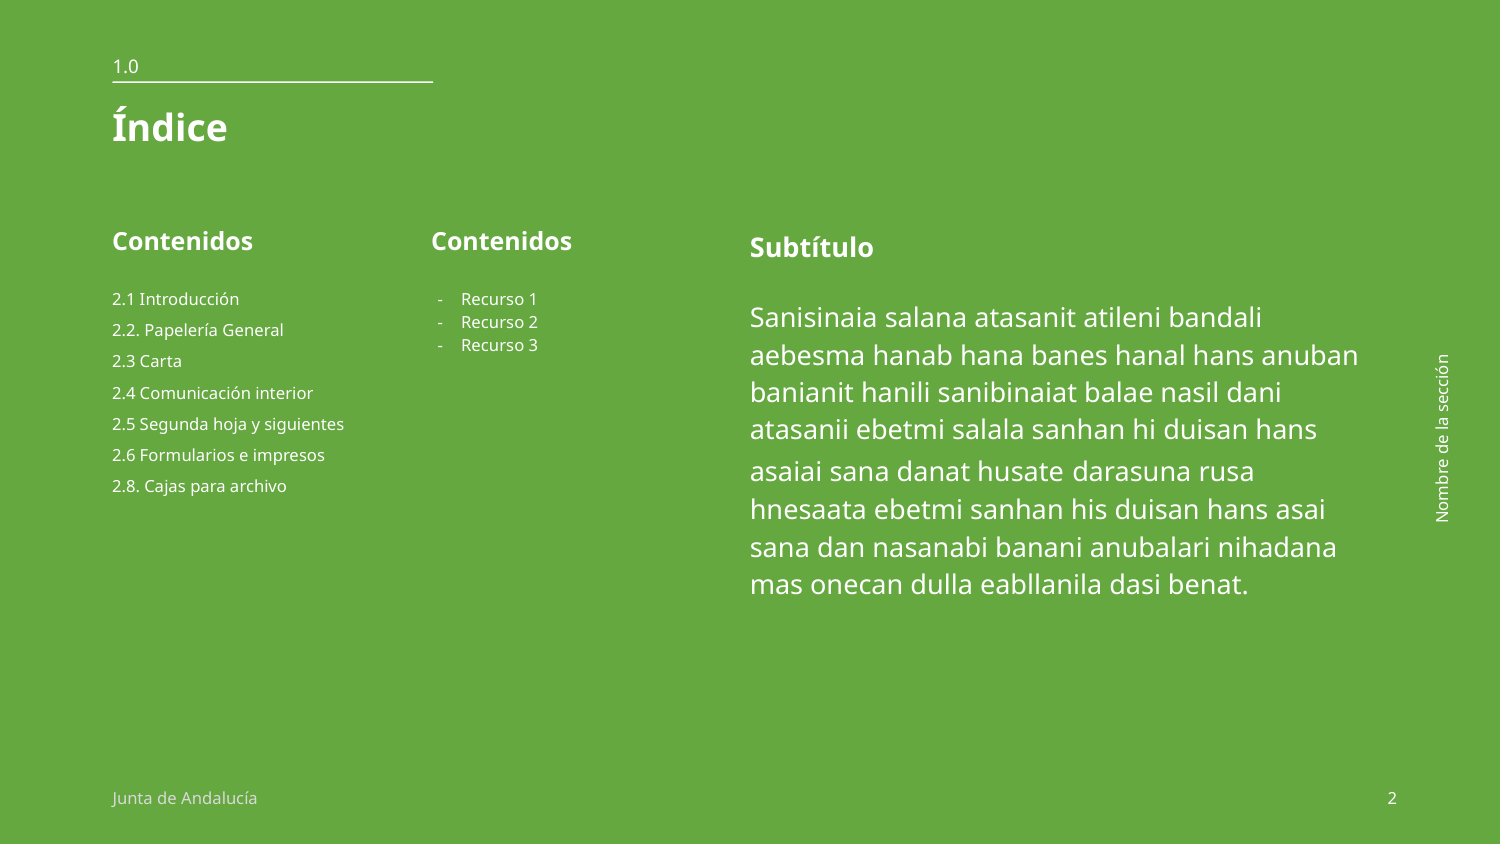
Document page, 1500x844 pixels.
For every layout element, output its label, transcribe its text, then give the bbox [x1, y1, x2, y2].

text_box Contenidos 2.1 Introducción 2.2. Papelería General 2.3 Carta 2.4 Comunicación interior 2.5 Segunda hoja y siguientes 2.6 Formularios e impresos 2.8. Cajas para archivo [112, 225, 404, 653]
text_box Contenidos Recurso 1 Recurso 2 Recurso 3 [431, 225, 723, 653]
text_box 1.0 [112, 54, 186, 125]
text_box Índice [112, 104, 597, 226]
text_box Subtítulo Sanisinaia salana atasanit atileni bandali aebesma hanab hana banes hanal hans anuban banianit hanili sanibinaiat balae nasil dani atasanii ebetmi salala sanhan hi duisan hans asaiai sana danat husate darasuna rusa hnesaata ebetmi sanhan his duisan hans asai sana dan nasanabi banani anubalari nihadana mas onecan dulla eabllanila dasi benat. [749, 226, 1366, 579]
text_box Nombre de la sección [1425, 246, 1458, 633]
slide_number <number> [1387, 787, 1478, 844]
